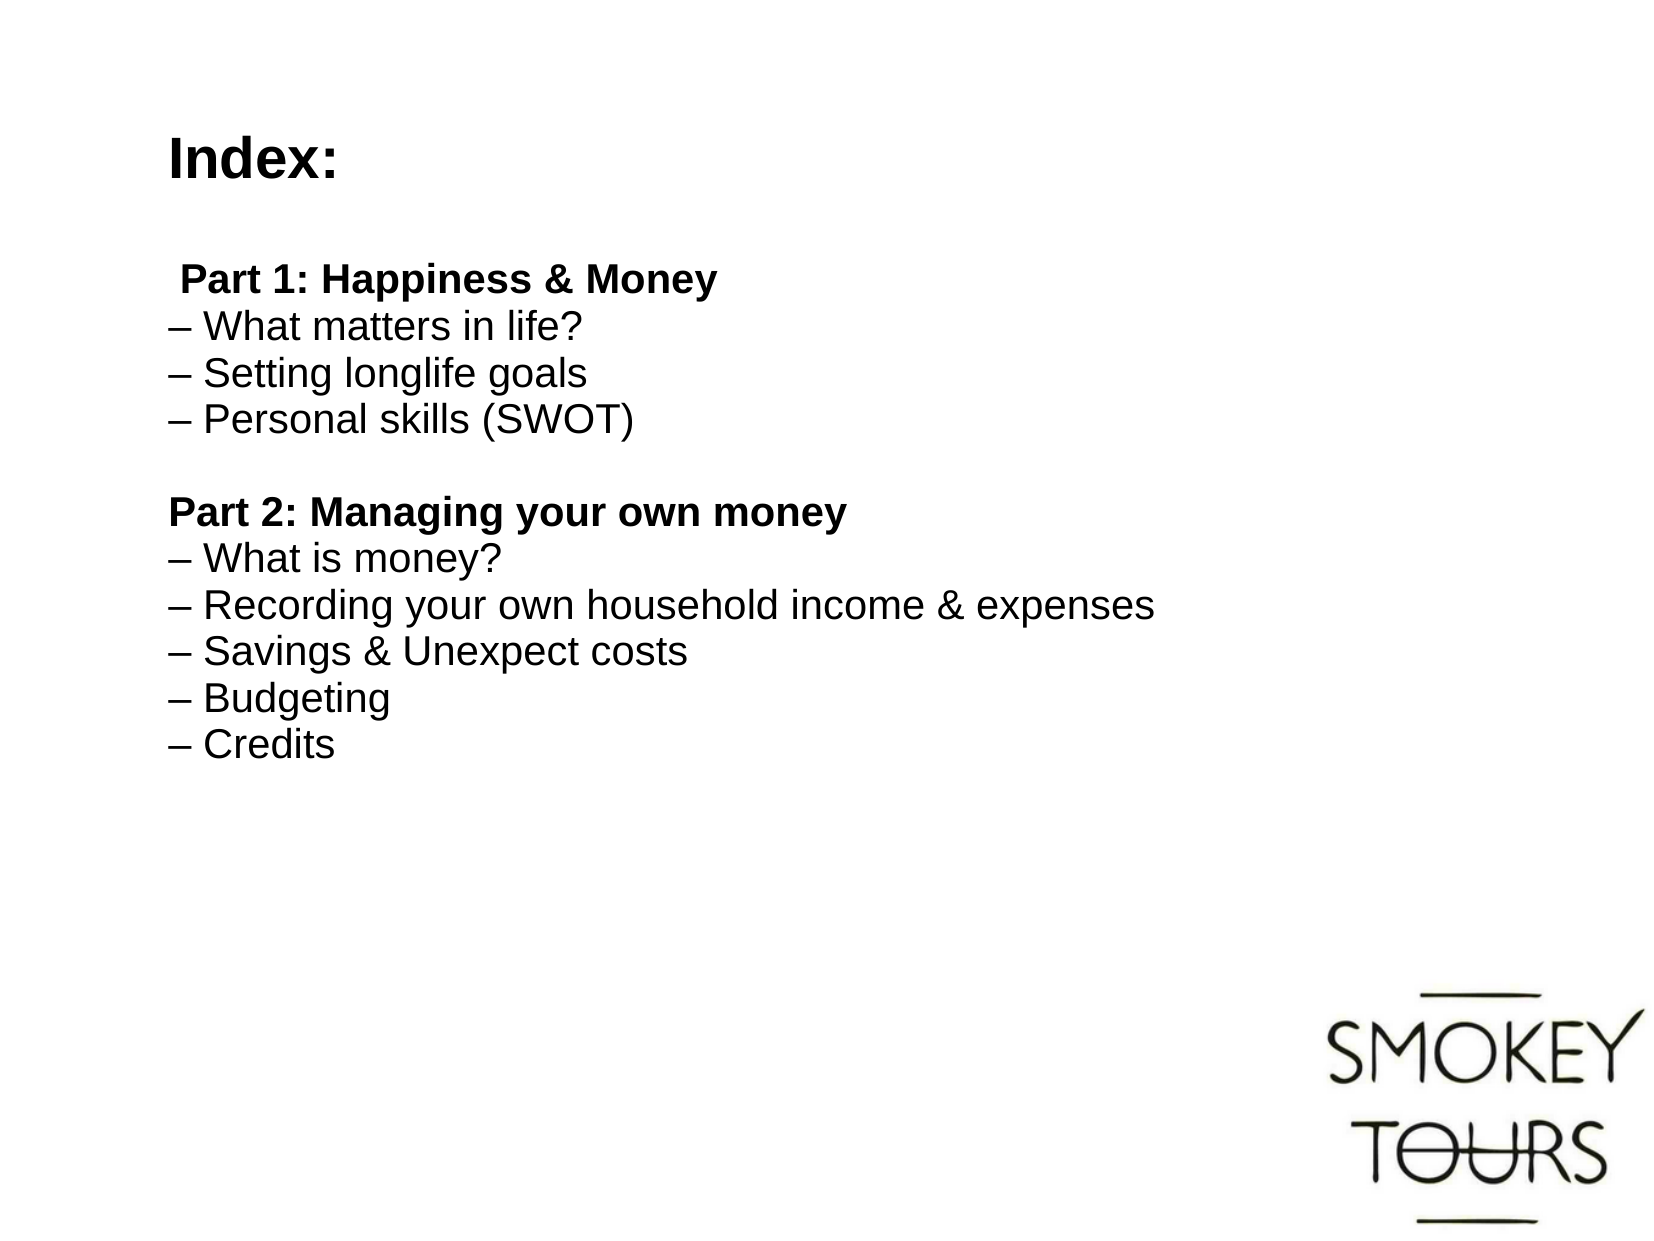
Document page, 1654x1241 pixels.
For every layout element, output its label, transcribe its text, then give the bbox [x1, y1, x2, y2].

text_box Index: Part 1: Happiness & Money – What matters in life? – Setting longlife goals – Personal skills (SWOT) Part 2: Managing your own money – What is money? – Recording your own household income & expenses – Savings & Unexpect costs – Budgeting – Credits [153, 118, 1560, 970]
picture [1322, 968, 1654, 1241]
